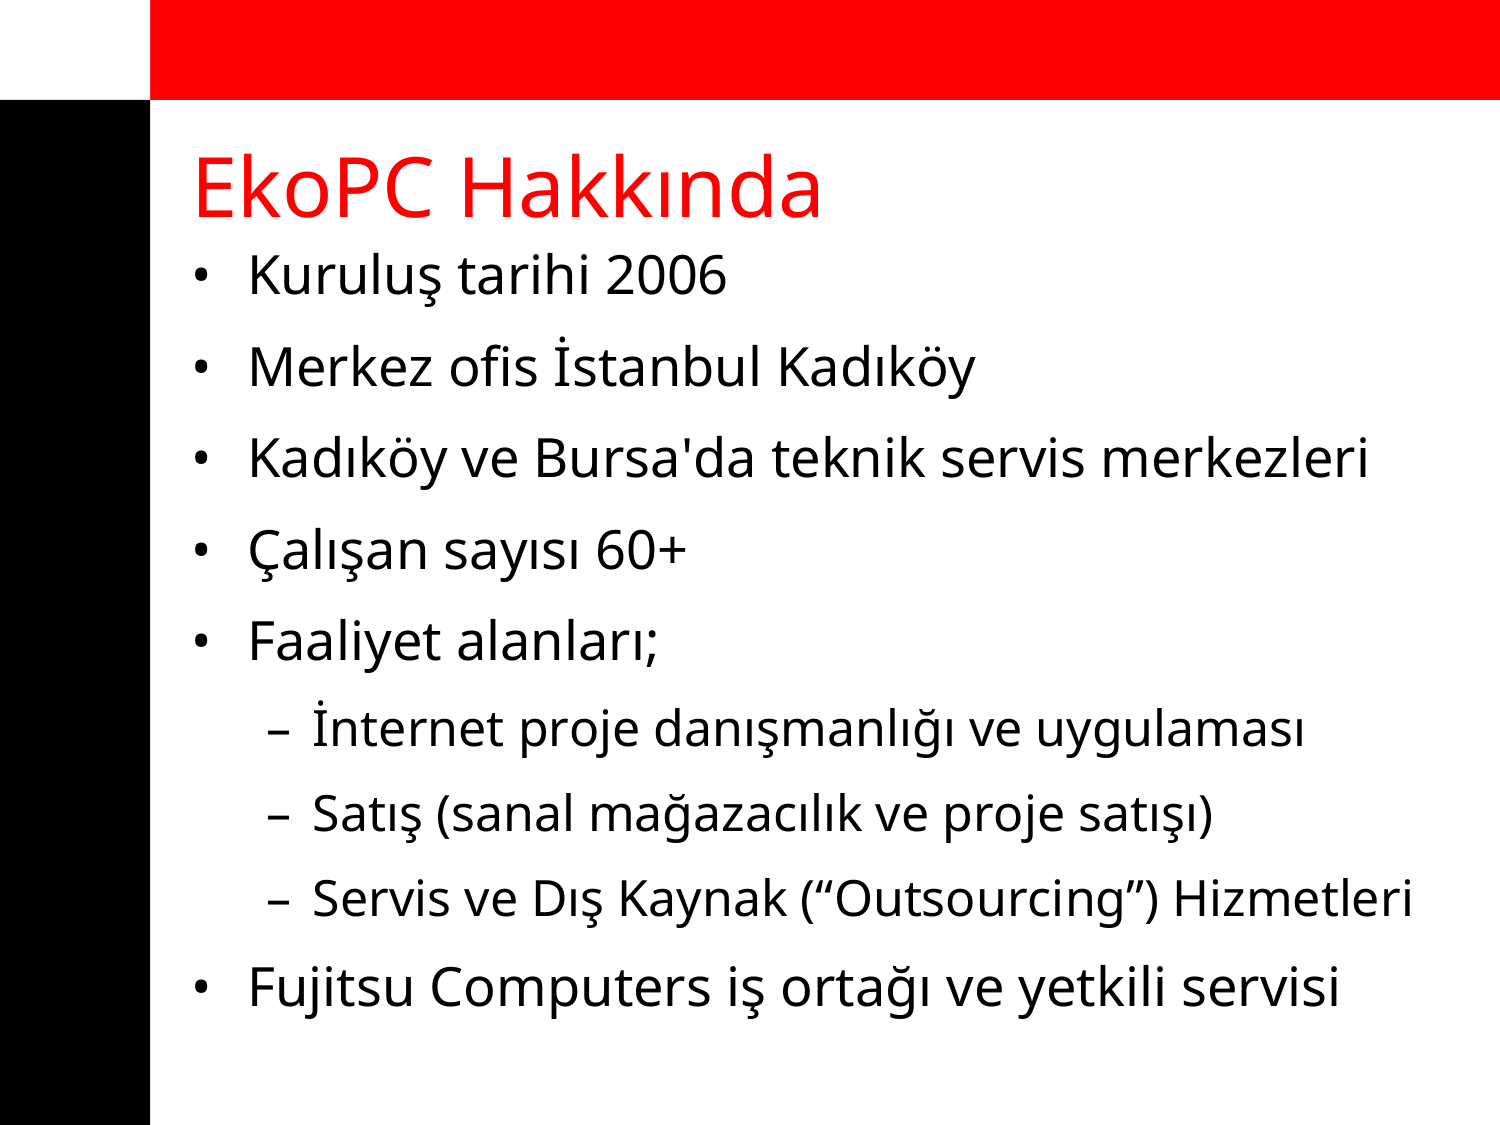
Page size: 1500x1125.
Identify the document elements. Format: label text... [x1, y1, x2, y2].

list Kuruluş tarihi 2006 Merkez ofis İstanbul Kadıköy Kadıköy ve Bursa'da teknik servis merkezleri Çalışan sayısı 60+ Faaliyet alanları; İnternet proje danışmanlığı ve uygulaması Satış (sanal mağazacılık ve proje satışı) Servis ve Dış Kaynak (“Outsourcing”) Hizmetleri Fujitsu Computers iş ortağı ve yetkili servisi [177, 228, 1447, 1119]
title EkoPC Hakkında [177, 103, 1388, 228]
